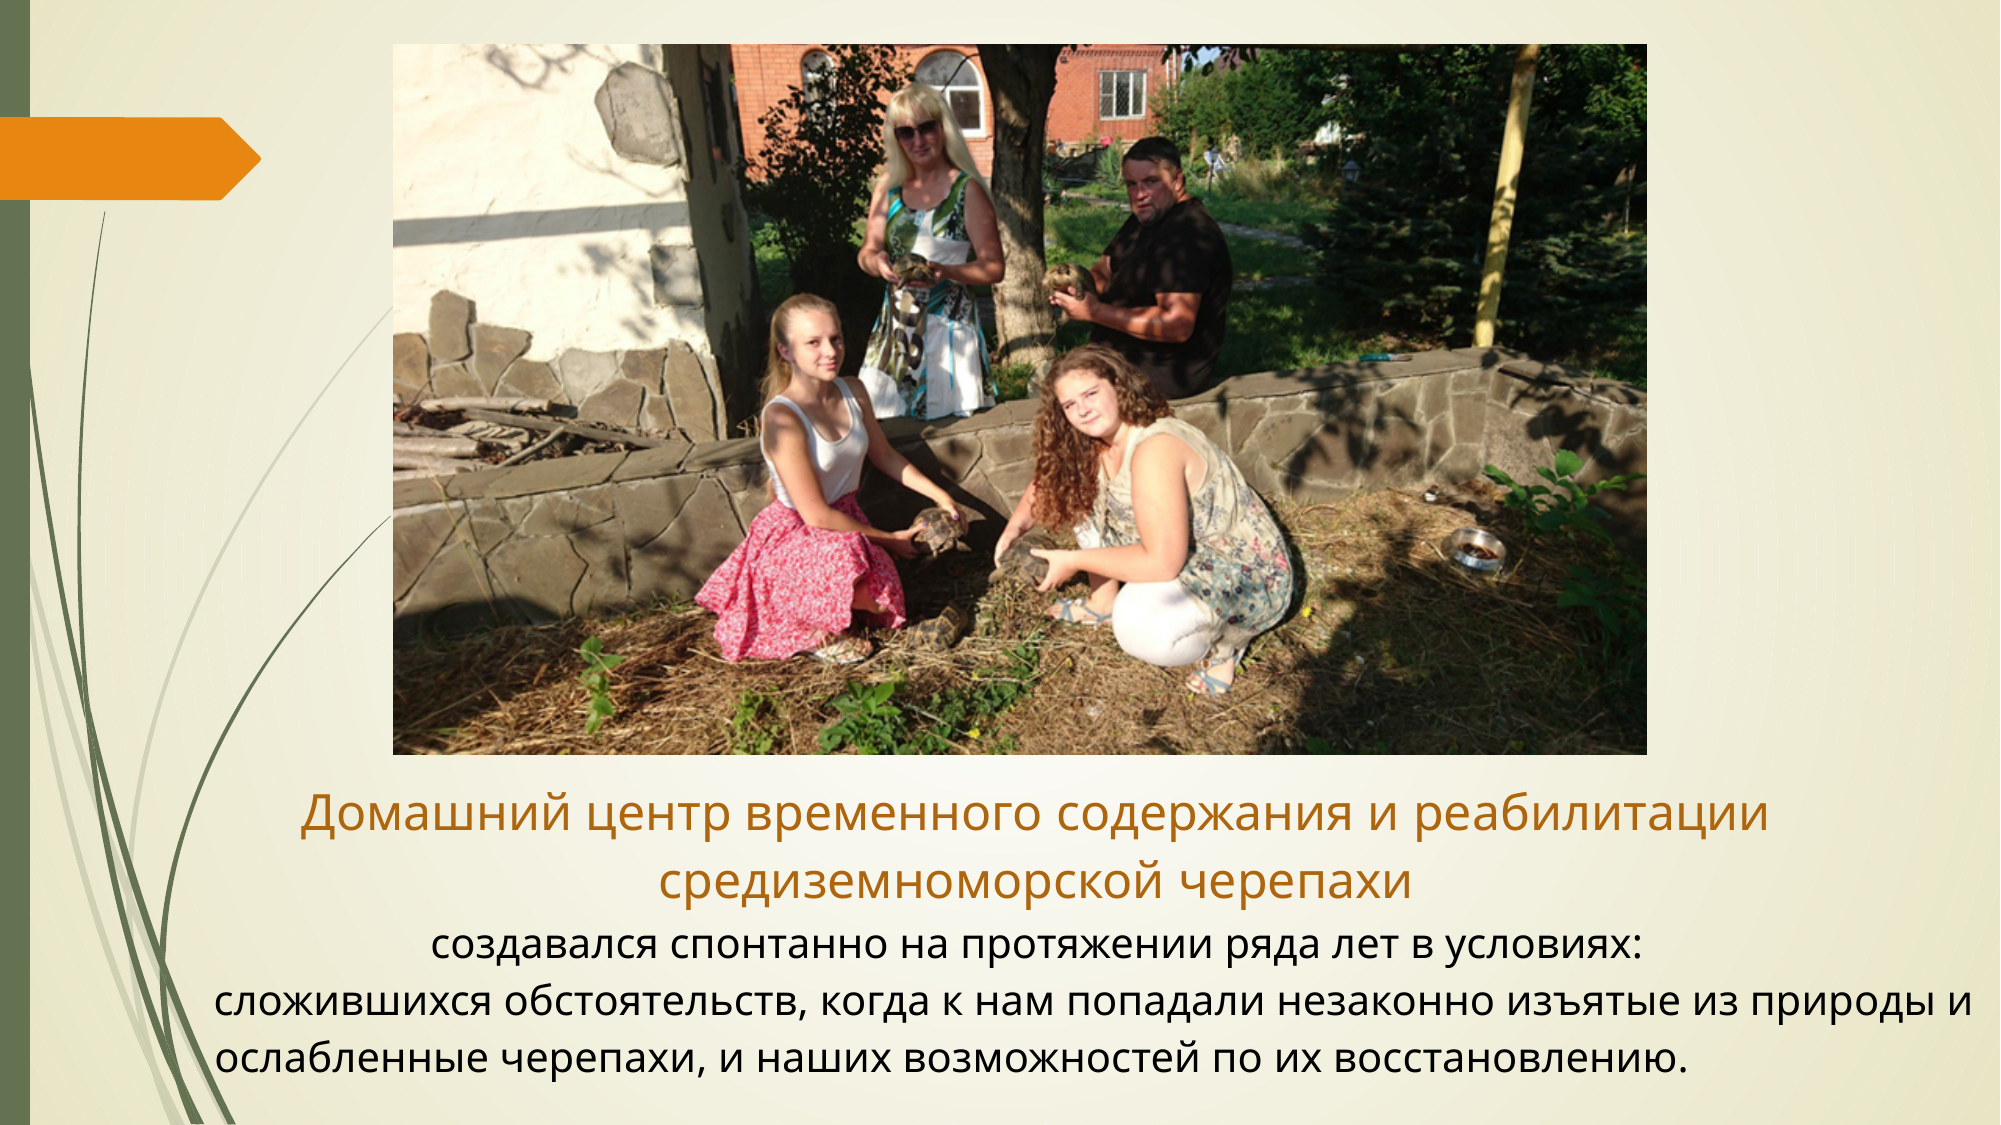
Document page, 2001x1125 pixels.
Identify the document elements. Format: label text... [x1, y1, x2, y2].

text_box Домашний центр временного содержания и реабилитации средиземноморской черепахи создавался спонтанно на протяжении ряда лет в условиях: сложившихся обстоятельств, когда к нам попадали незаконно изъятые из природы и ослабленные черепахи, и наших возможностей по их восстановлению. [48, 769, 1952, 1093]
picture [393, 44, 1647, 755]
